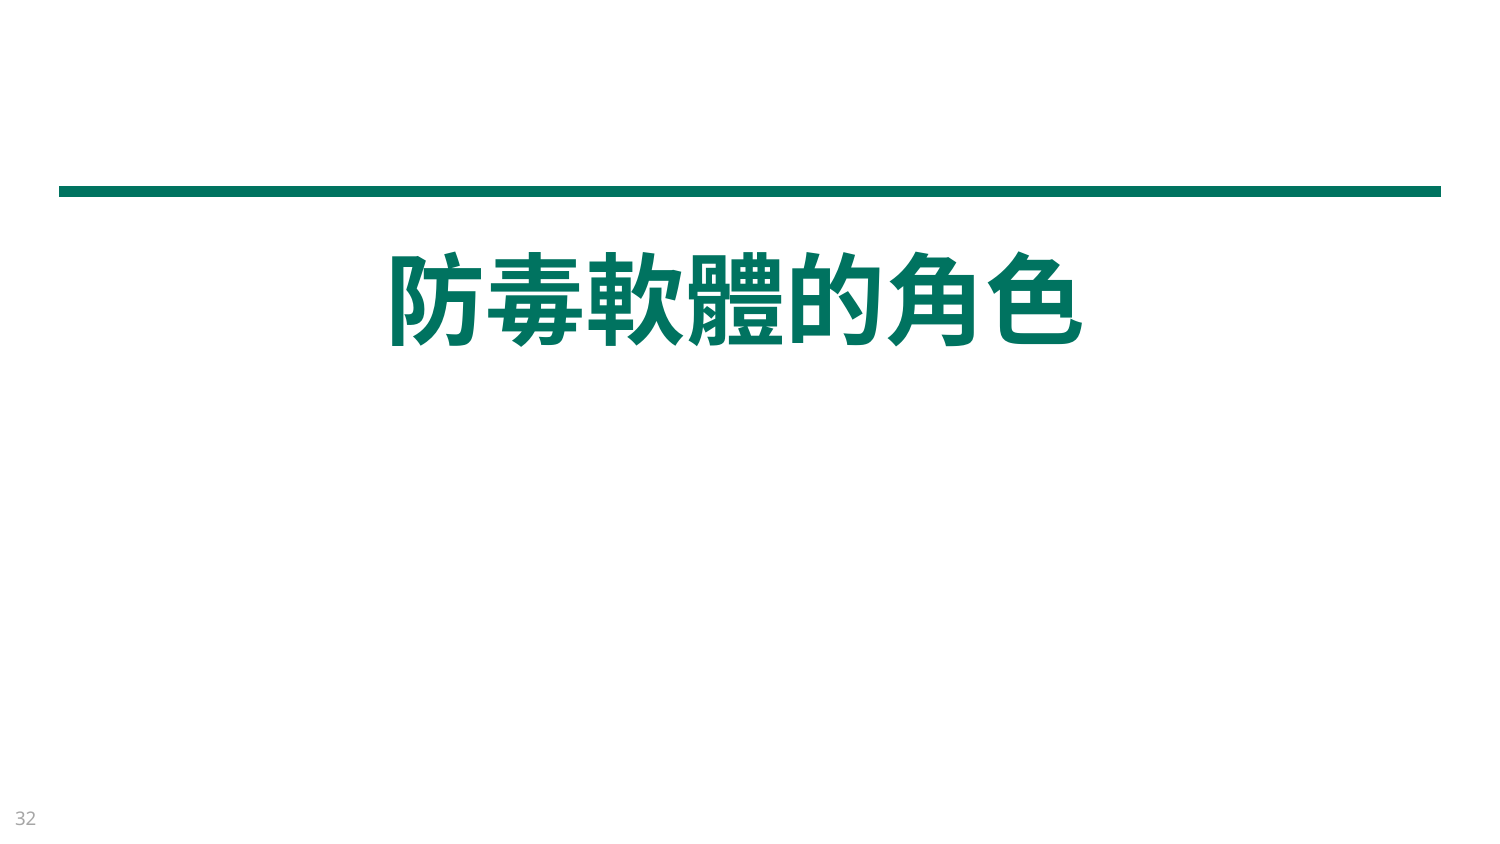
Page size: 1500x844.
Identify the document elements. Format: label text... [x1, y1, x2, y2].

title 防毒軟體的角色 [58, 228, 1412, 342]
slide_number 32 [15, 806, 61, 831]
